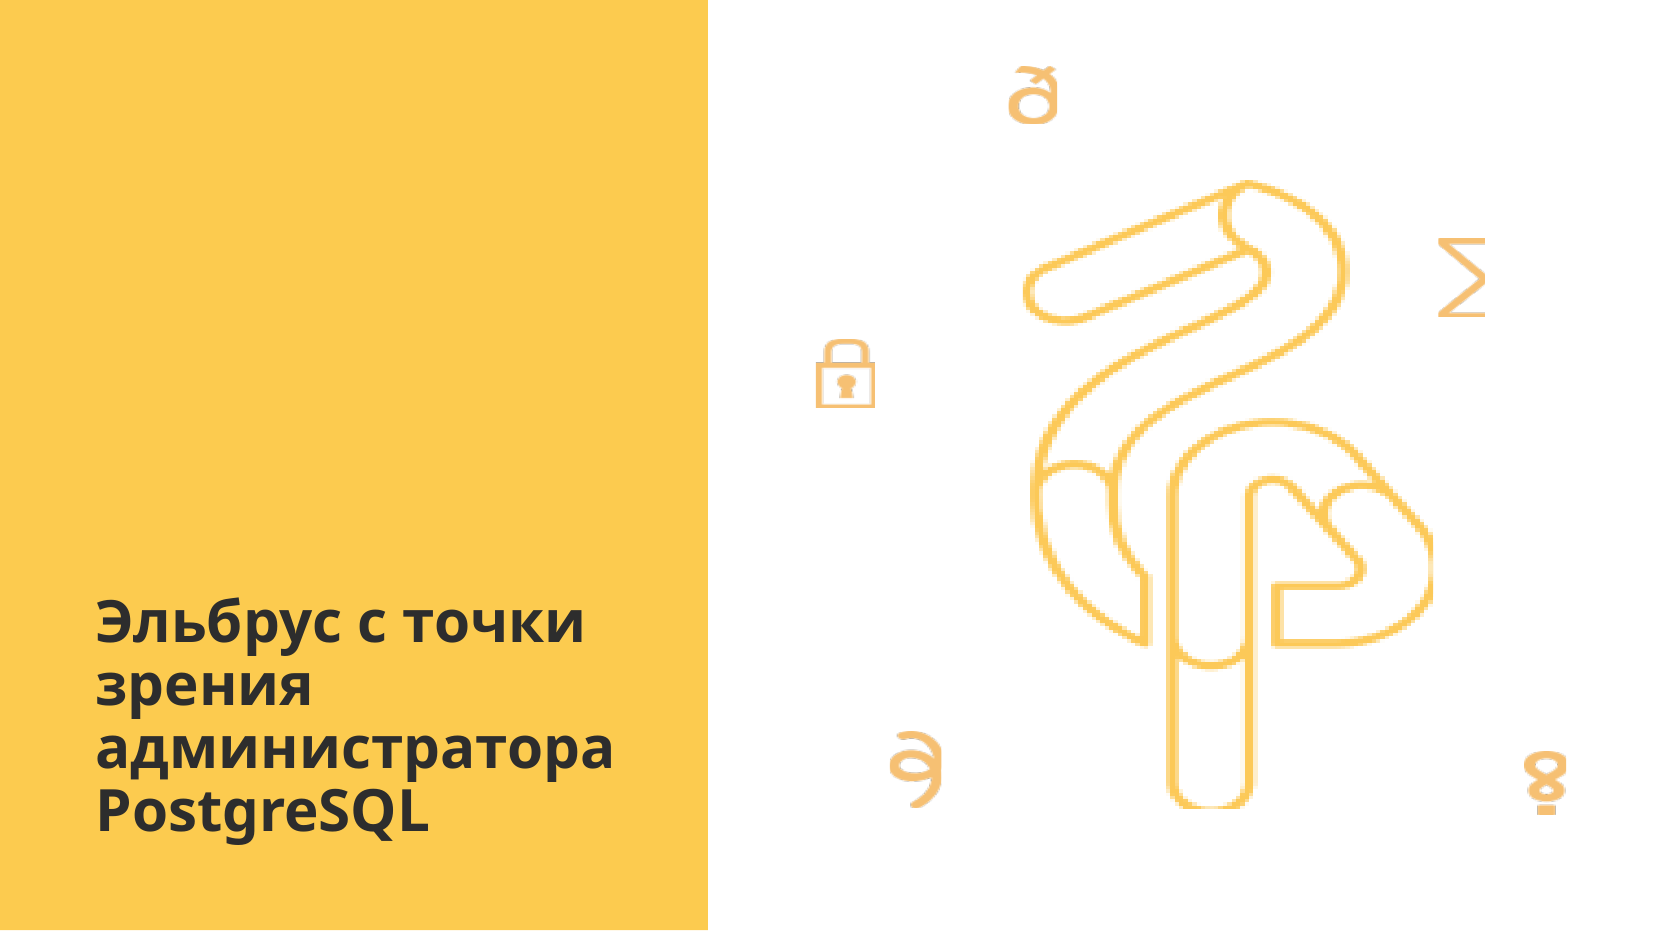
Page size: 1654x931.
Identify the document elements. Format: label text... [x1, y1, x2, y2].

title Эльбрус с точки зрения администратора PostgreSQL [80, 564, 709, 872]
